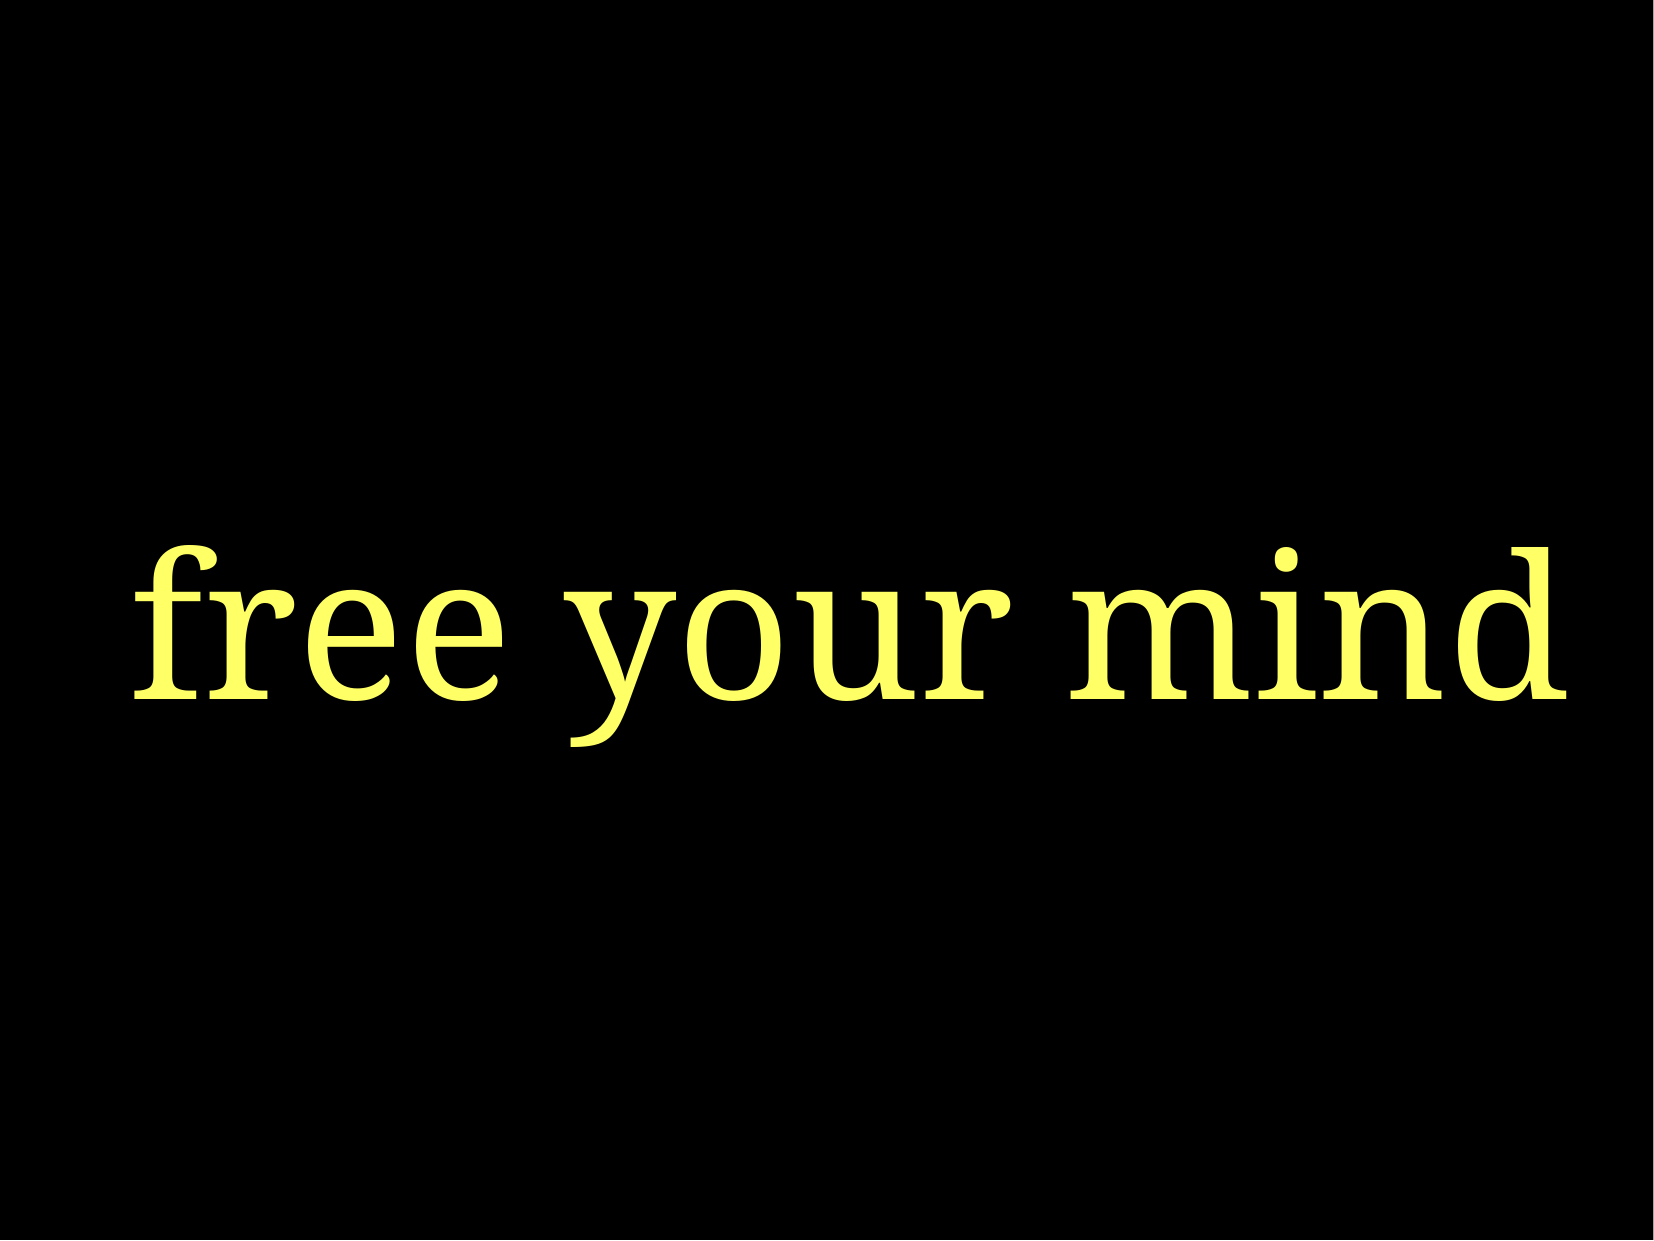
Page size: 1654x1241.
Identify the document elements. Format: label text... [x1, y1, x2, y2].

subtitle free your mind [37, 451, 1628, 794]
